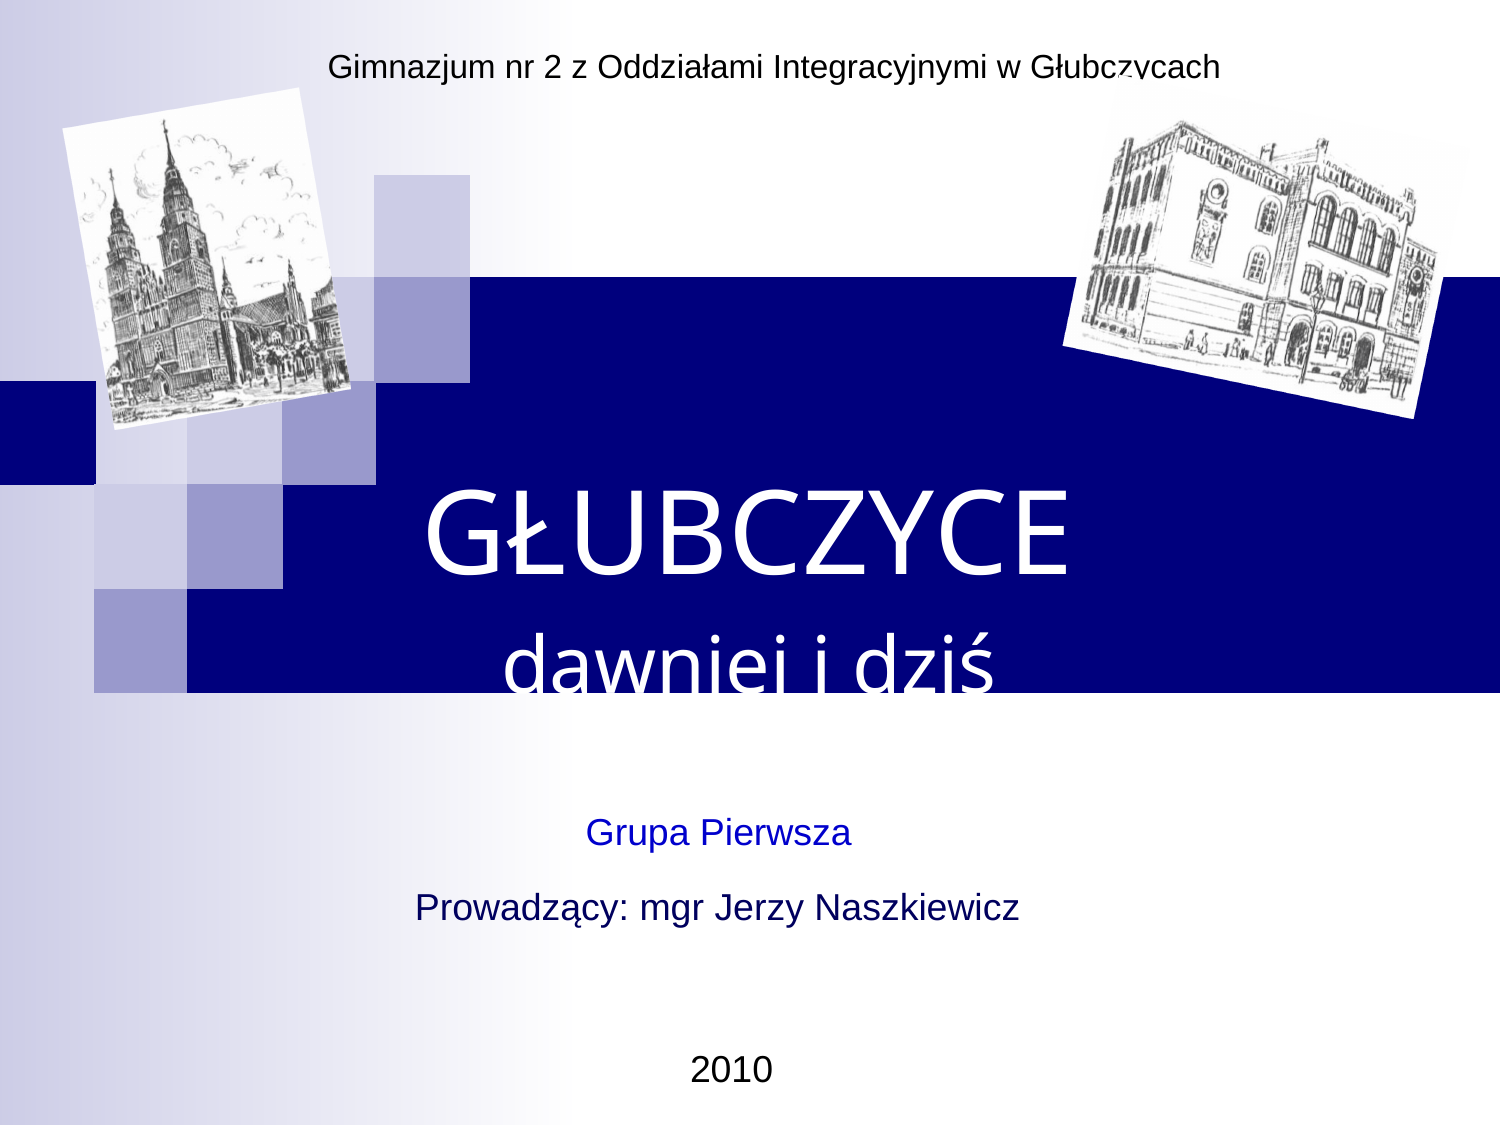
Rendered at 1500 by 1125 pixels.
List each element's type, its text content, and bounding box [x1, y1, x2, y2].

text_box 2010 [675, 1037, 826, 1099]
text_box Grupa Pierwsza [287, 800, 1150, 861]
picture [62, 87, 351, 430]
text_box Gimnazjum nr 2 z Oddziałami Integracyjnymi w Głubczycach [312, 37, 1263, 94]
title GŁUBCZYCE dawniej i dziś [125, 450, 1401, 676]
picture [1062, 75, 1470, 419]
text_box Prowadzący: mgr Jerzy Naszkiewicz [399, 875, 1038, 936]
